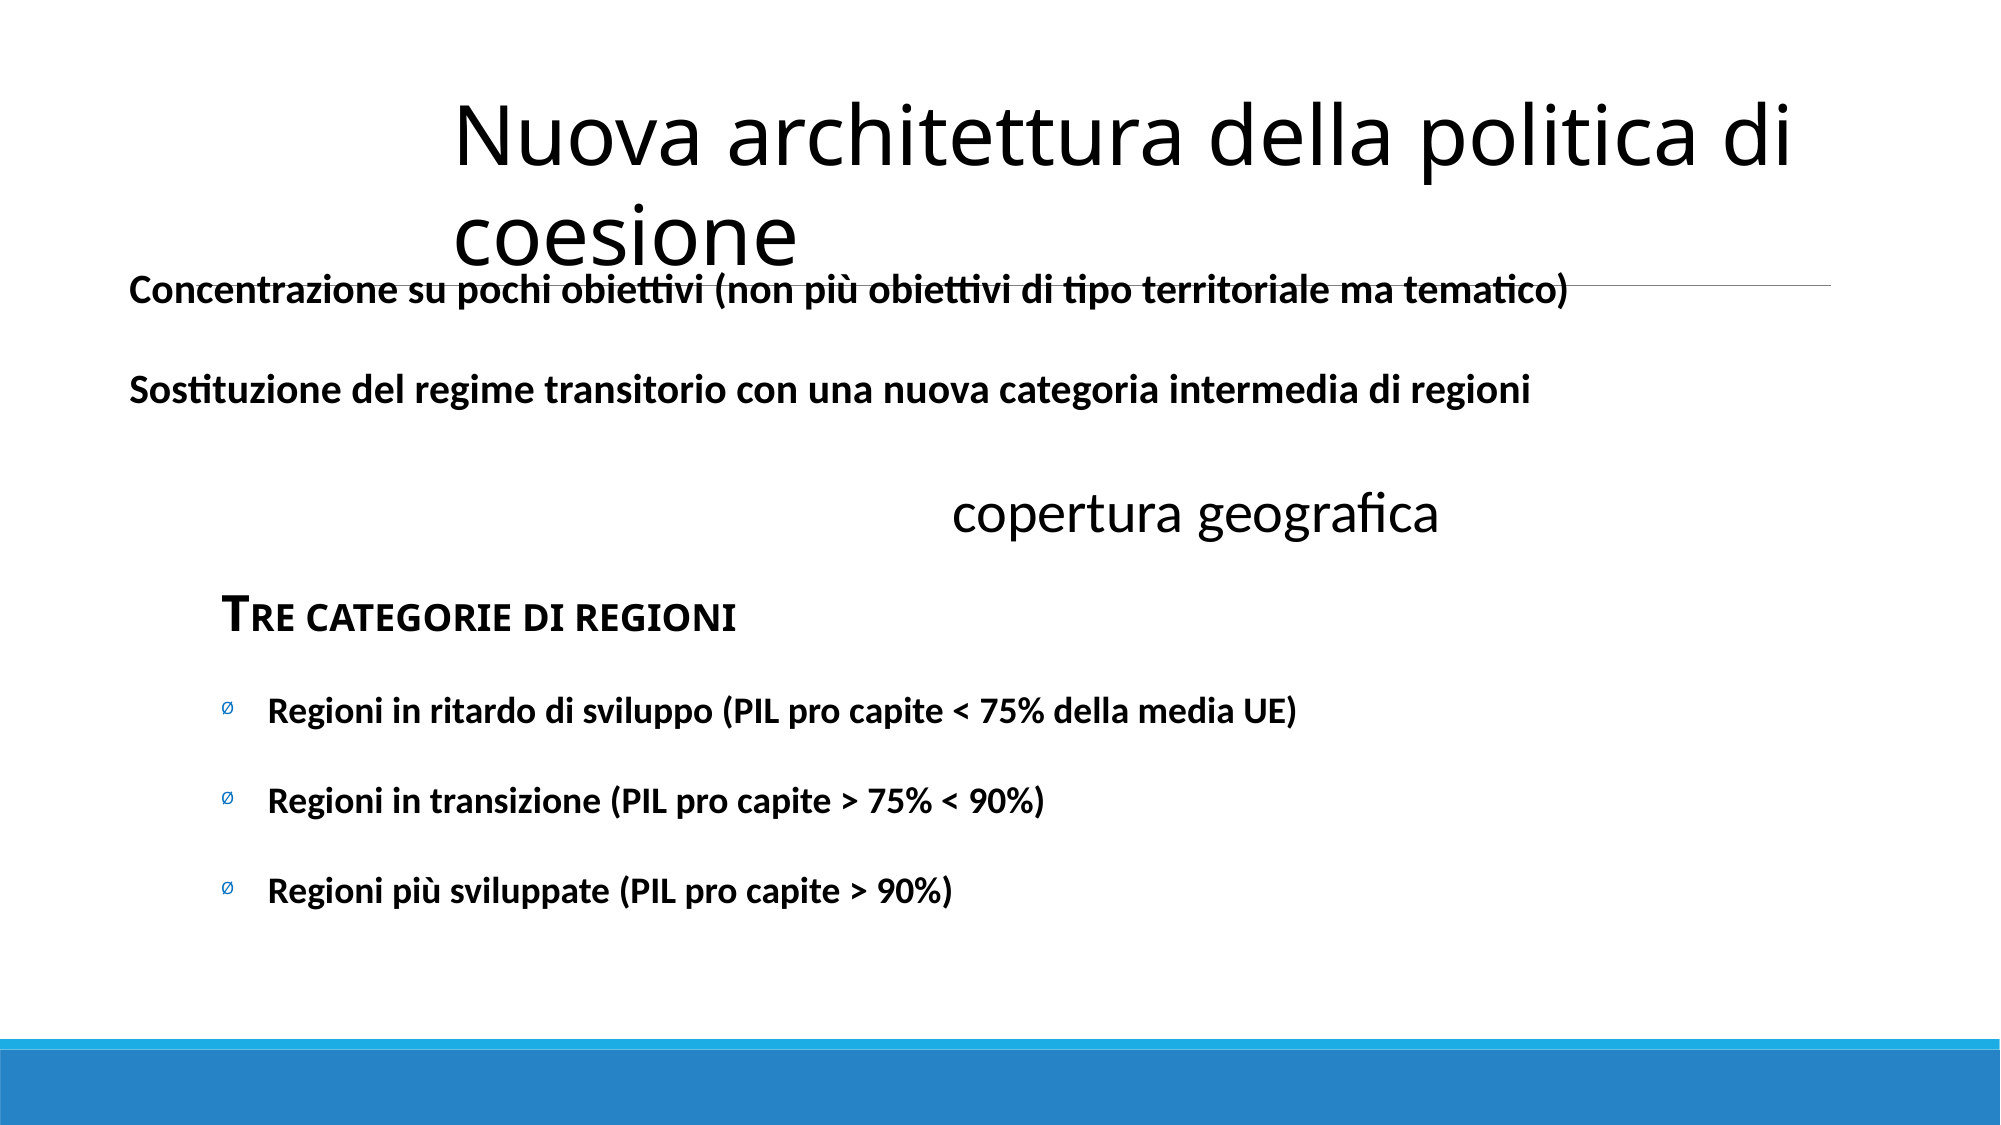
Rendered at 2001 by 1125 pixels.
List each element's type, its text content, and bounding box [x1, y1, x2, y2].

text_box Concentrazione su pochi obiettivi (non più obiettivi di tipo territoriale ma tematico) Sostituzione del regime transitorio con una nuova categoria intermedia di regioni [114, 214, 1846, 420]
text_box TRE CATEGORIE DI REGIONI Regioni in ritardo di sviluppo (PIL pro capite < 75% della media UE) Regioni in transizione (PIL pro capite > 75% < 90%) Regioni più sviluppate (PIL pro capite > 90%) [206, 548, 1788, 919]
text_box Nuova architettura della politica di coesione [437, 0, 1967, 290]
text_box copertura geografica [937, 447, 1938, 552]
